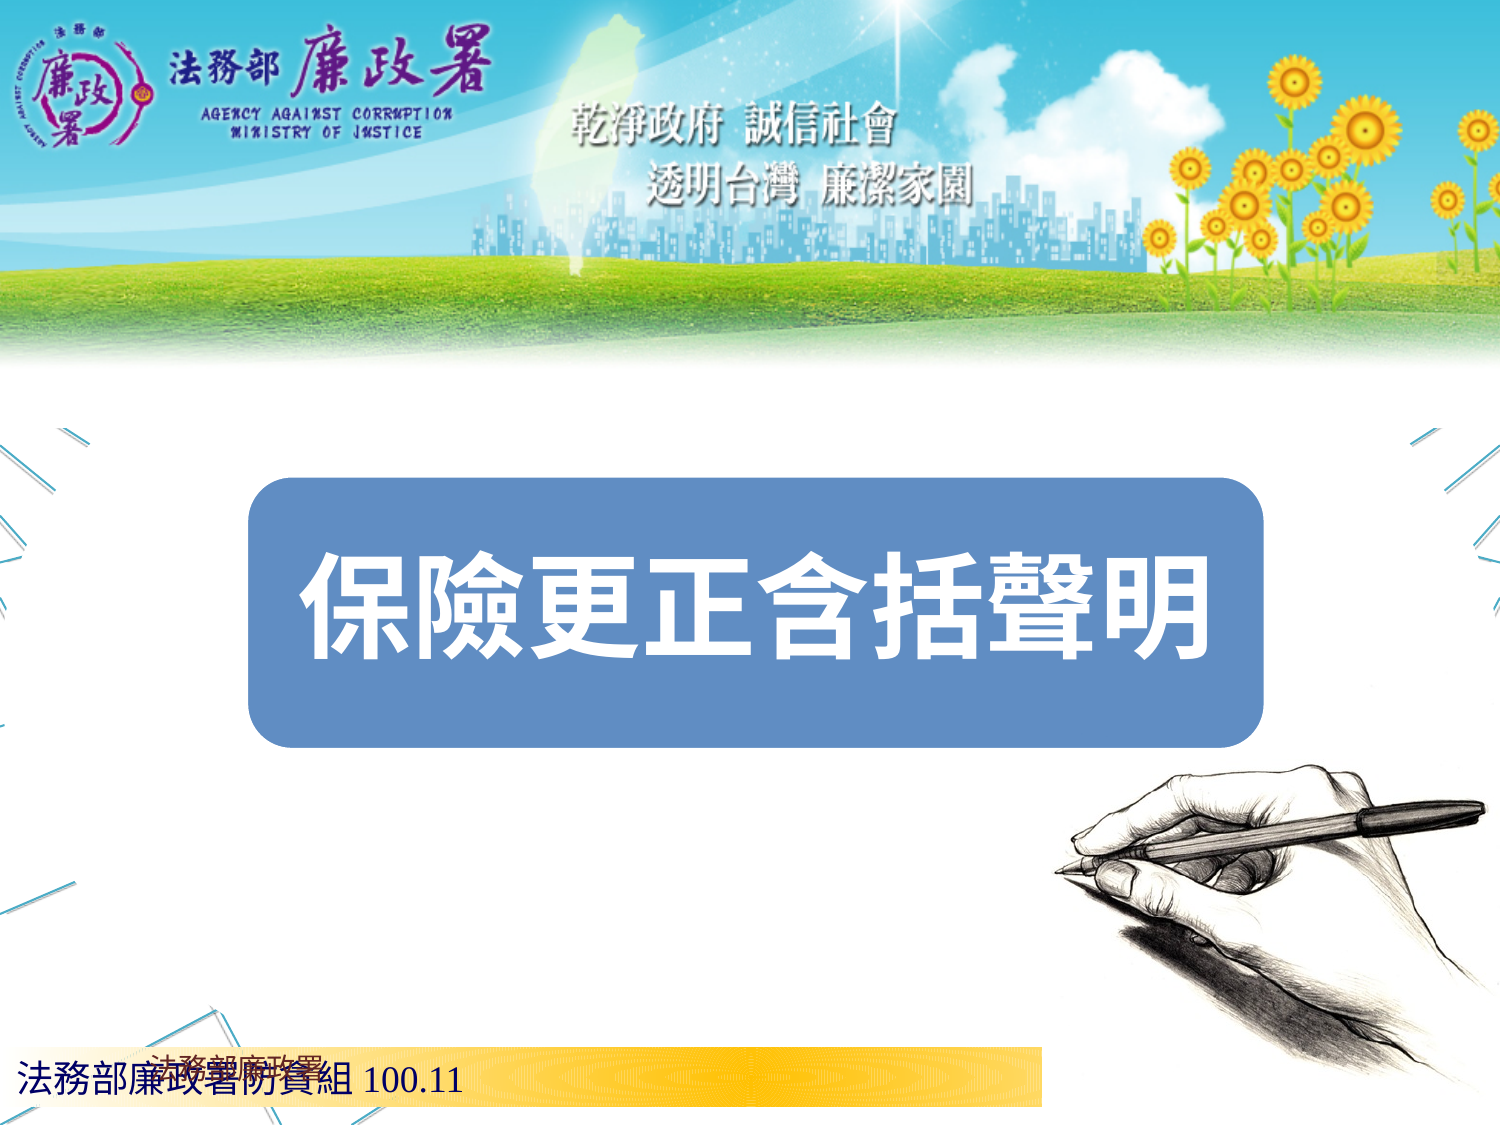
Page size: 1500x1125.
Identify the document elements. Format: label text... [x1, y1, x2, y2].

text_box 保險更正含括聲明 [246, 475, 1266, 750]
text_box 法務部廉政署 [0, 1042, 475, 1103]
picture [1042, 667, 1500, 1125]
